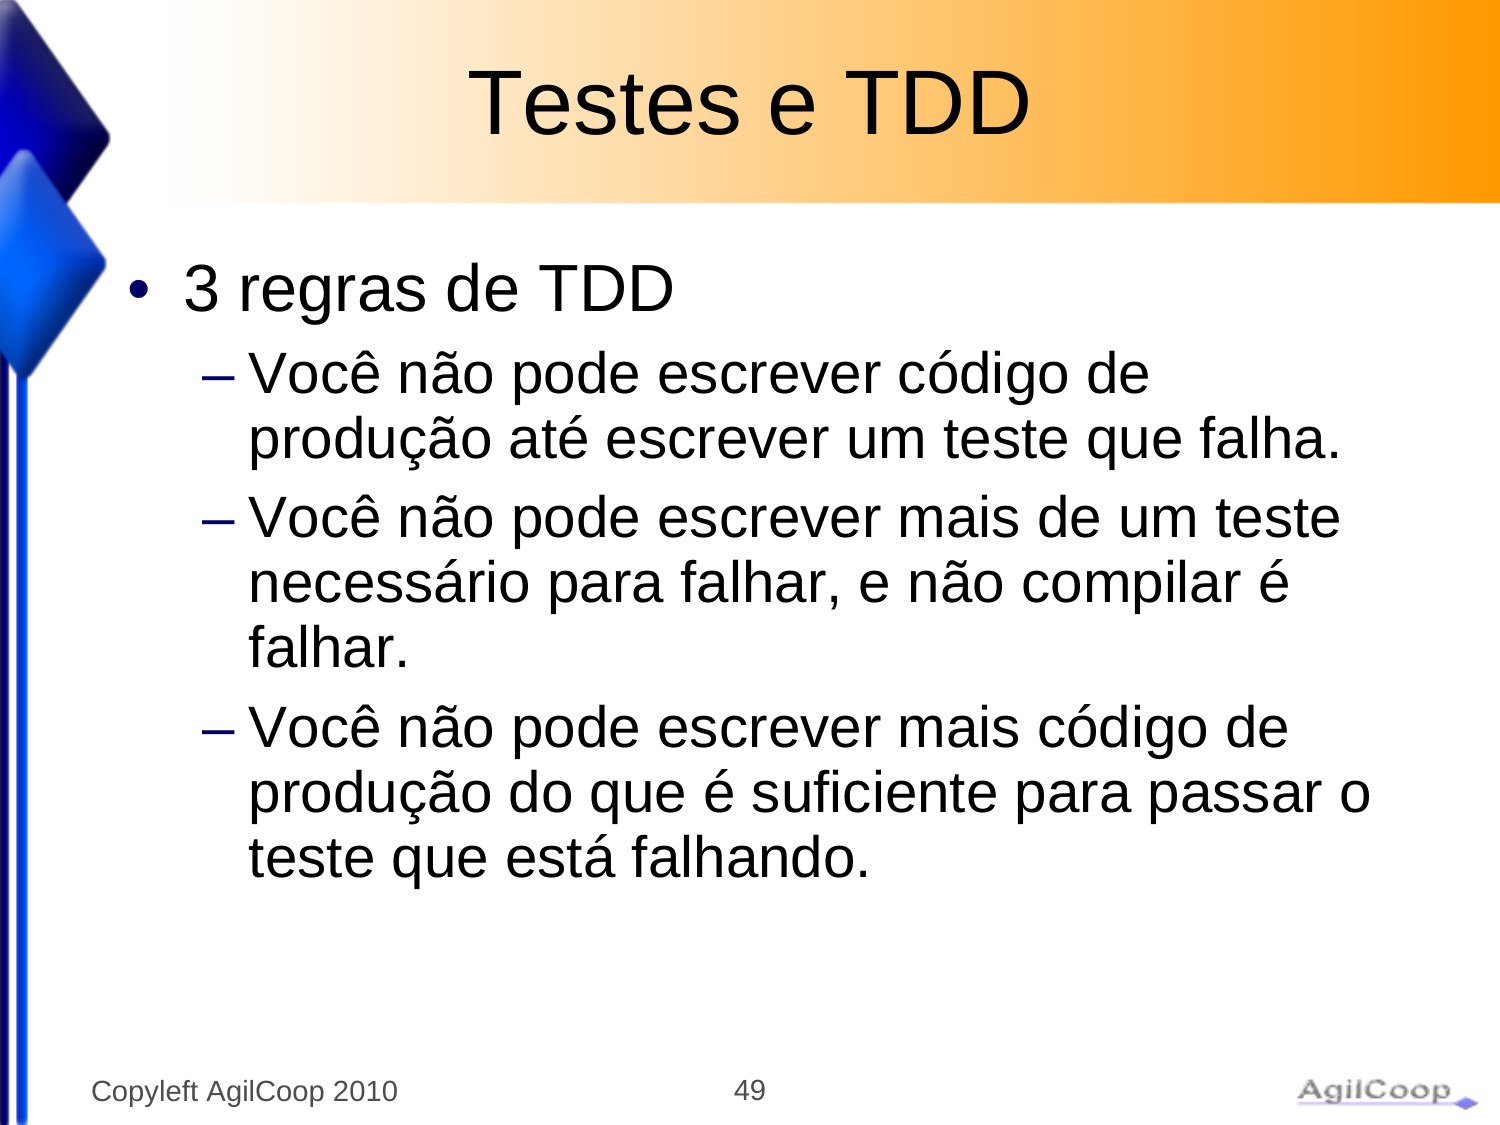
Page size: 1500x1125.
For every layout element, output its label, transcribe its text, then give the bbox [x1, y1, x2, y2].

picture [0, 0, 1500, 1125]
title Testes e TDD [75, 8, 1426, 197]
list 3 regras de TDD Você não pode escrever código de produção até escrever um teste que falha. Você não pode escrever mais de um teste necessário para falhar, e não compilar é falhar. Você não pode escrever mais código de produção do que é suficiente para passar o teste que está falhando. [112, 243, 1426, 1006]
